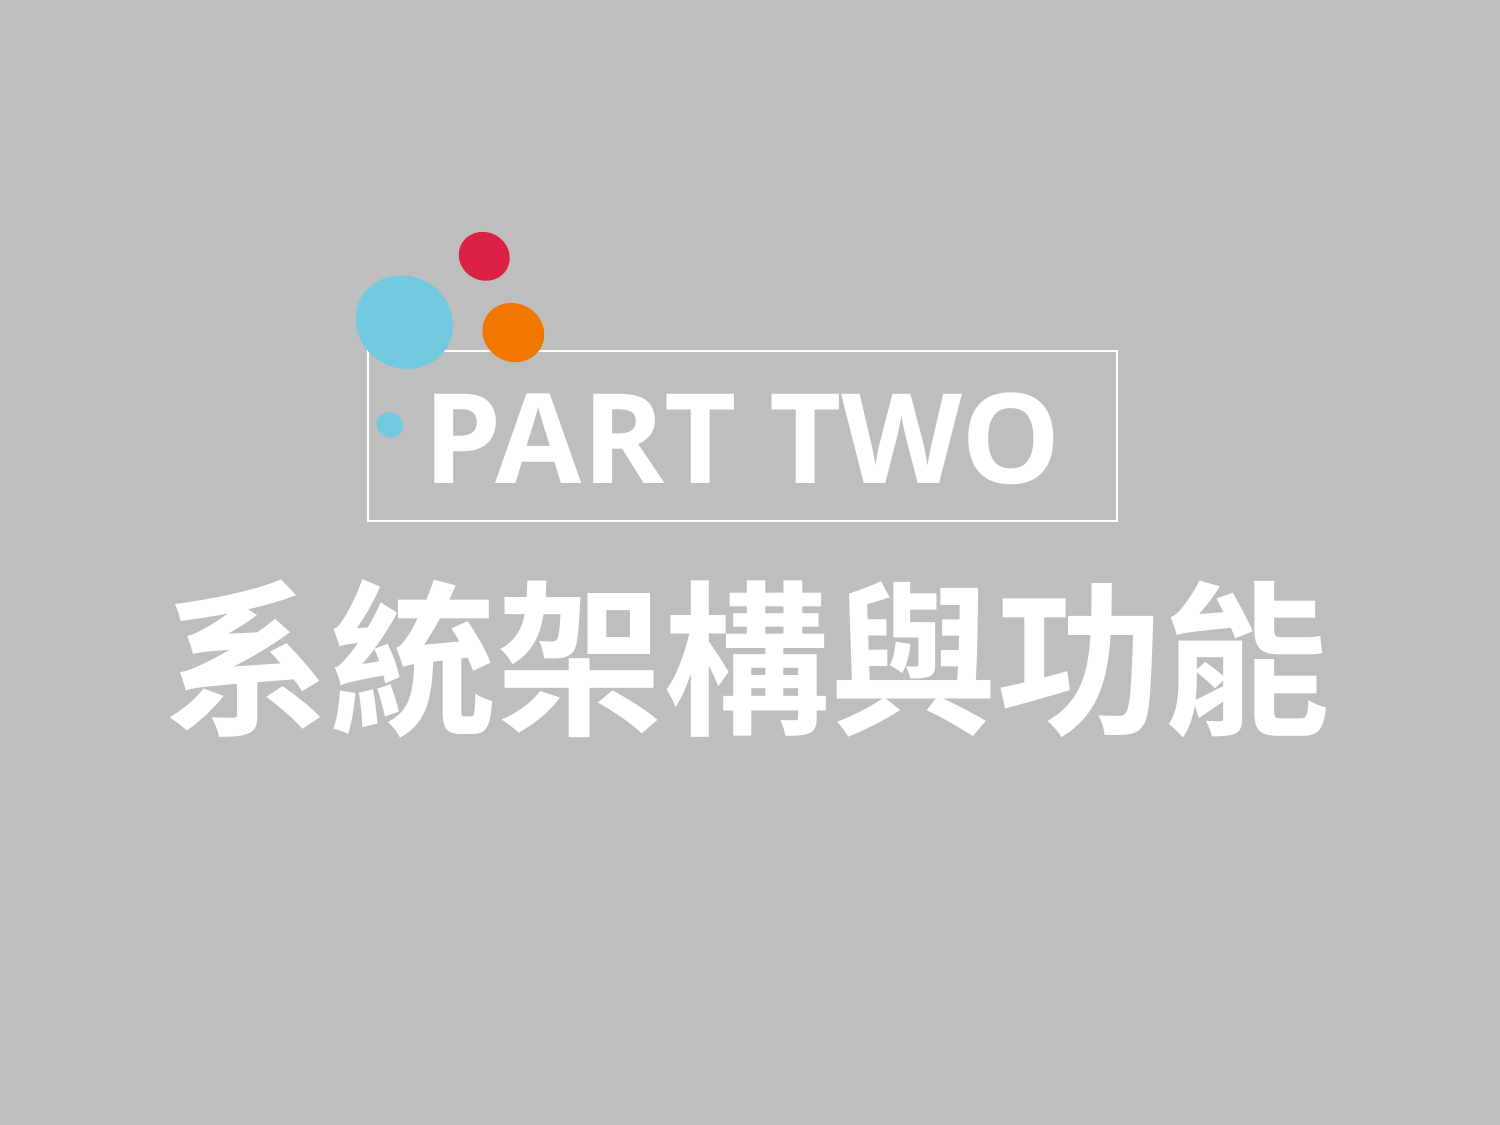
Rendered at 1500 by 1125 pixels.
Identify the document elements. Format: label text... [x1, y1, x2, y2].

text_box [458, 231, 510, 281]
text_box [482, 302, 545, 363]
text_box PART TWO [393, 350, 1092, 518]
text_box [355, 275, 453, 369]
text_box [376, 412, 404, 438]
text_box 系統架構與功能 [36, 547, 1459, 766]
